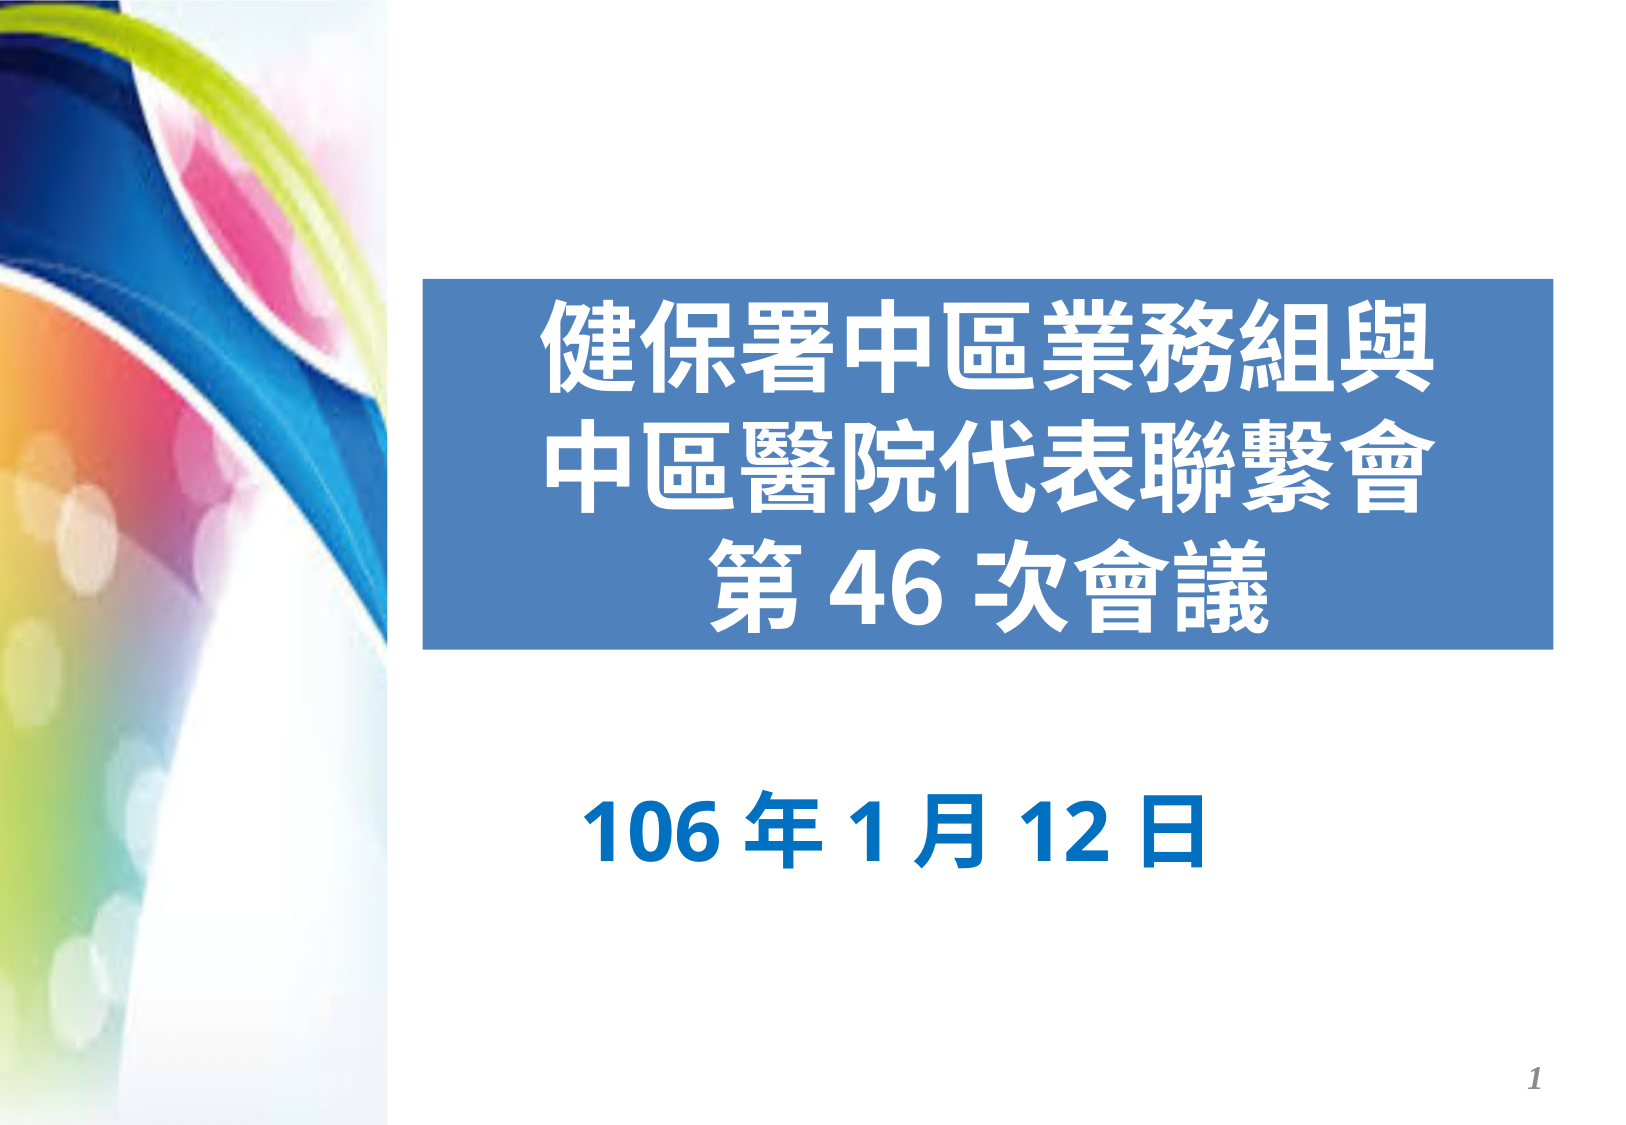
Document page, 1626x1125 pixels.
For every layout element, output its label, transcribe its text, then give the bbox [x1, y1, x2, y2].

title 健保署中區業務組與 中區醫院代表聯繫會 第46次會議 [422, 278, 1554, 650]
subtitle 106年1月12日 [328, 716, 1466, 941]
picture [0, 1, 387, 1125]
slide_number <編號> [1179, 1046, 1559, 1107]
